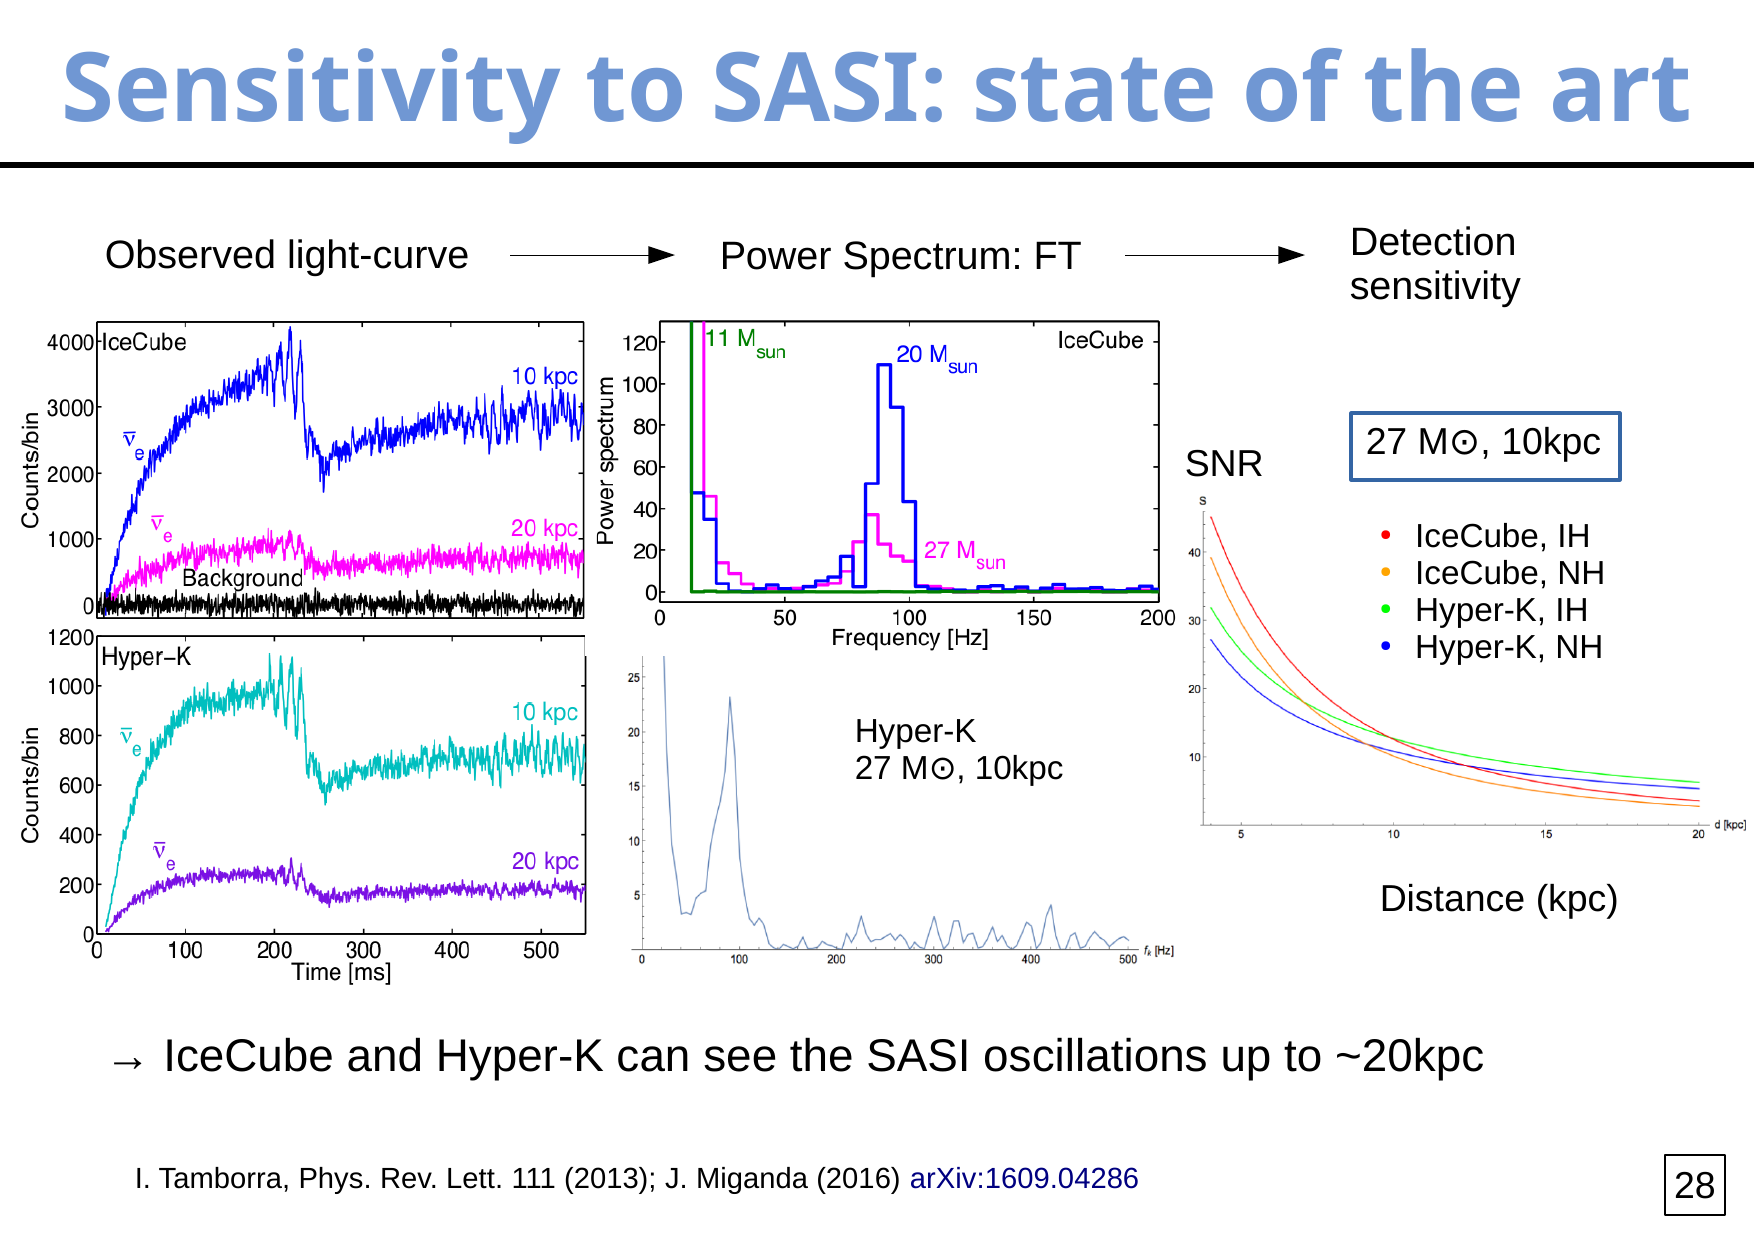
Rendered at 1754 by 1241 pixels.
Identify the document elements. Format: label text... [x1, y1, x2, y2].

text_box Distance (kpc) [1365, 870, 1666, 942]
text_box Sensitivity to SASI: state of the art [43, 0, 1710, 187]
text_box Detection sensitivity [1335, 212, 1754, 316]
picture [2, 314, 1754, 995]
text_box I. Tamborra, Phys. Rev. Lett. 111 (2013); J. Miganda (2016) arXiv:1609.04286 [120, 1154, 1156, 1241]
text_box 27 M⊙, 10kpc [1353, 415, 1618, 478]
text_box 27 M⊙, 10kpc [1351, 413, 1636, 512]
text_box Power Spectrum: FT [705, 226, 1186, 286]
text_box SNR [1170, 435, 1306, 576]
text_box IceCube, IH IceCube, NH Hyper-K, IH Hyper-K, NH [1365, 510, 1696, 673]
text_box Observed light-curve [90, 225, 571, 284]
text_box → IceCube and Hyper-K can see the SASI oscillations up to ~20kpc [90, 1022, 1576, 1141]
text_box 28 [1665, 1155, 1726, 1216]
text_box Hyper-K 27 M⊙, 10kpc [840, 705, 1081, 831]
